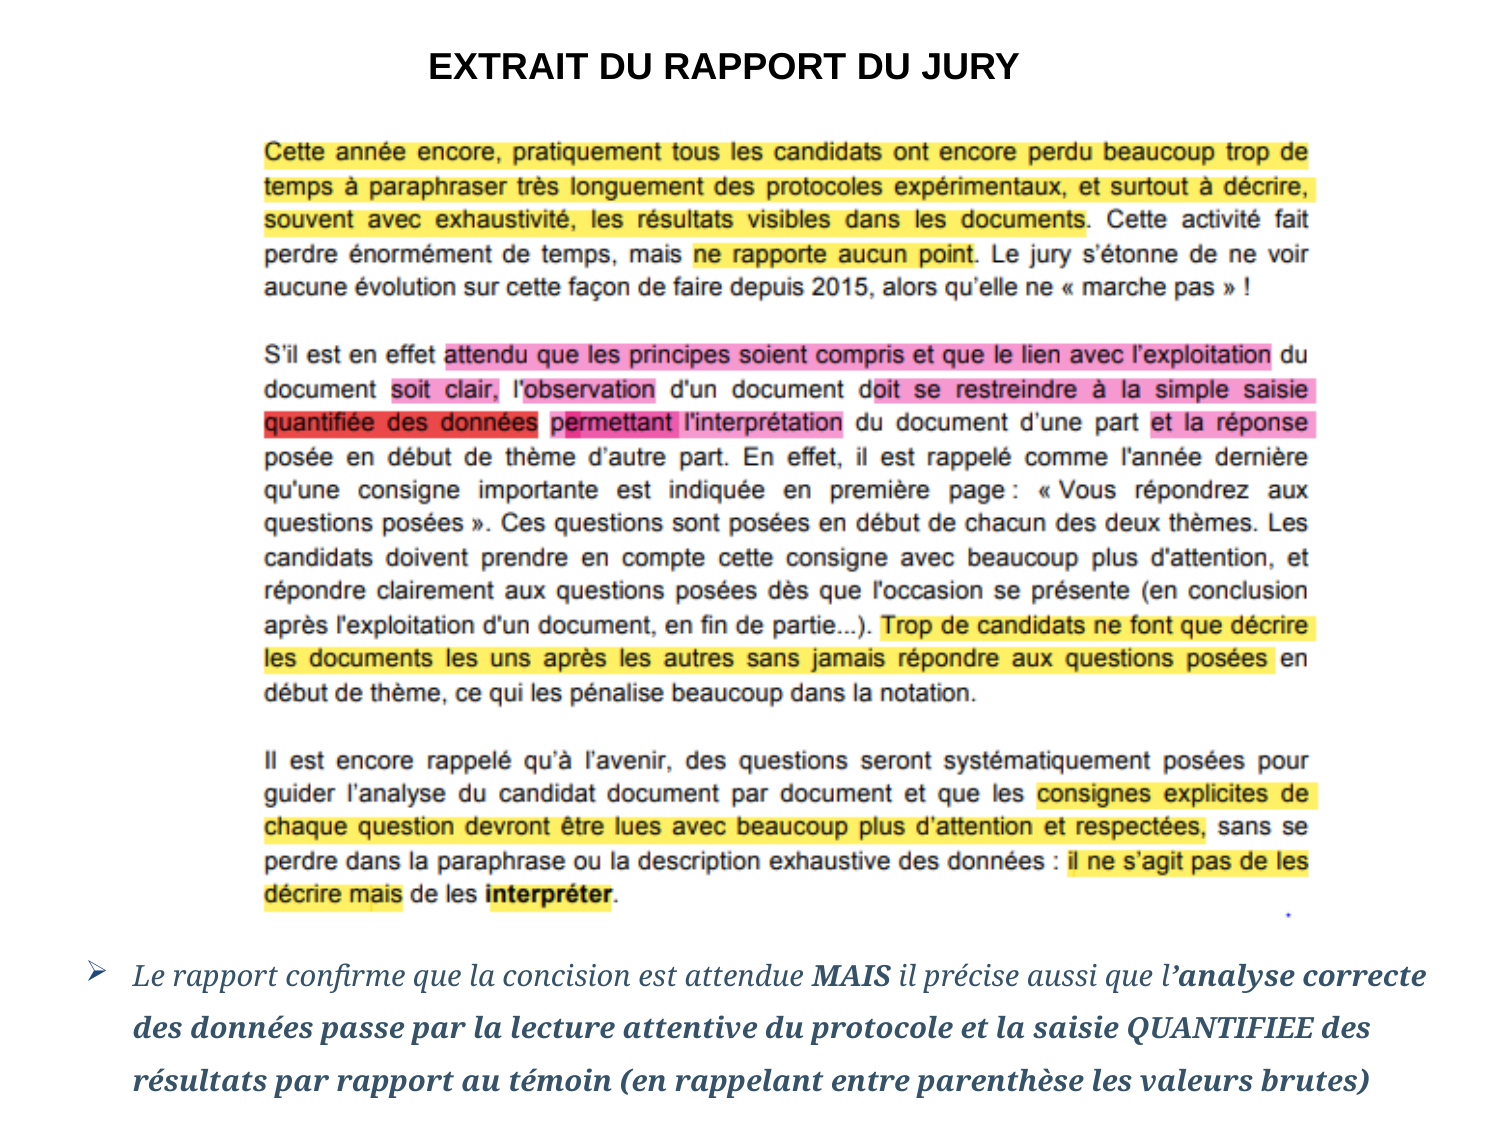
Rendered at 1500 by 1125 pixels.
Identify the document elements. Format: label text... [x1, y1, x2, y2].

text_box Le rapport confirme que la concision est attendue MAIS il précise aussi que l’analyse correcte des données passe par la lecture attentive du protocole et la saisie QUANTIFIEE des résultats par rapport au témoin (en rappelant entre parenthèse les valeurs brutes) [70, 897, 1465, 1105]
text_box EXTRAIT DU RAPPORT DU JURY [413, 37, 1036, 95]
picture [224, 114, 1334, 897]
